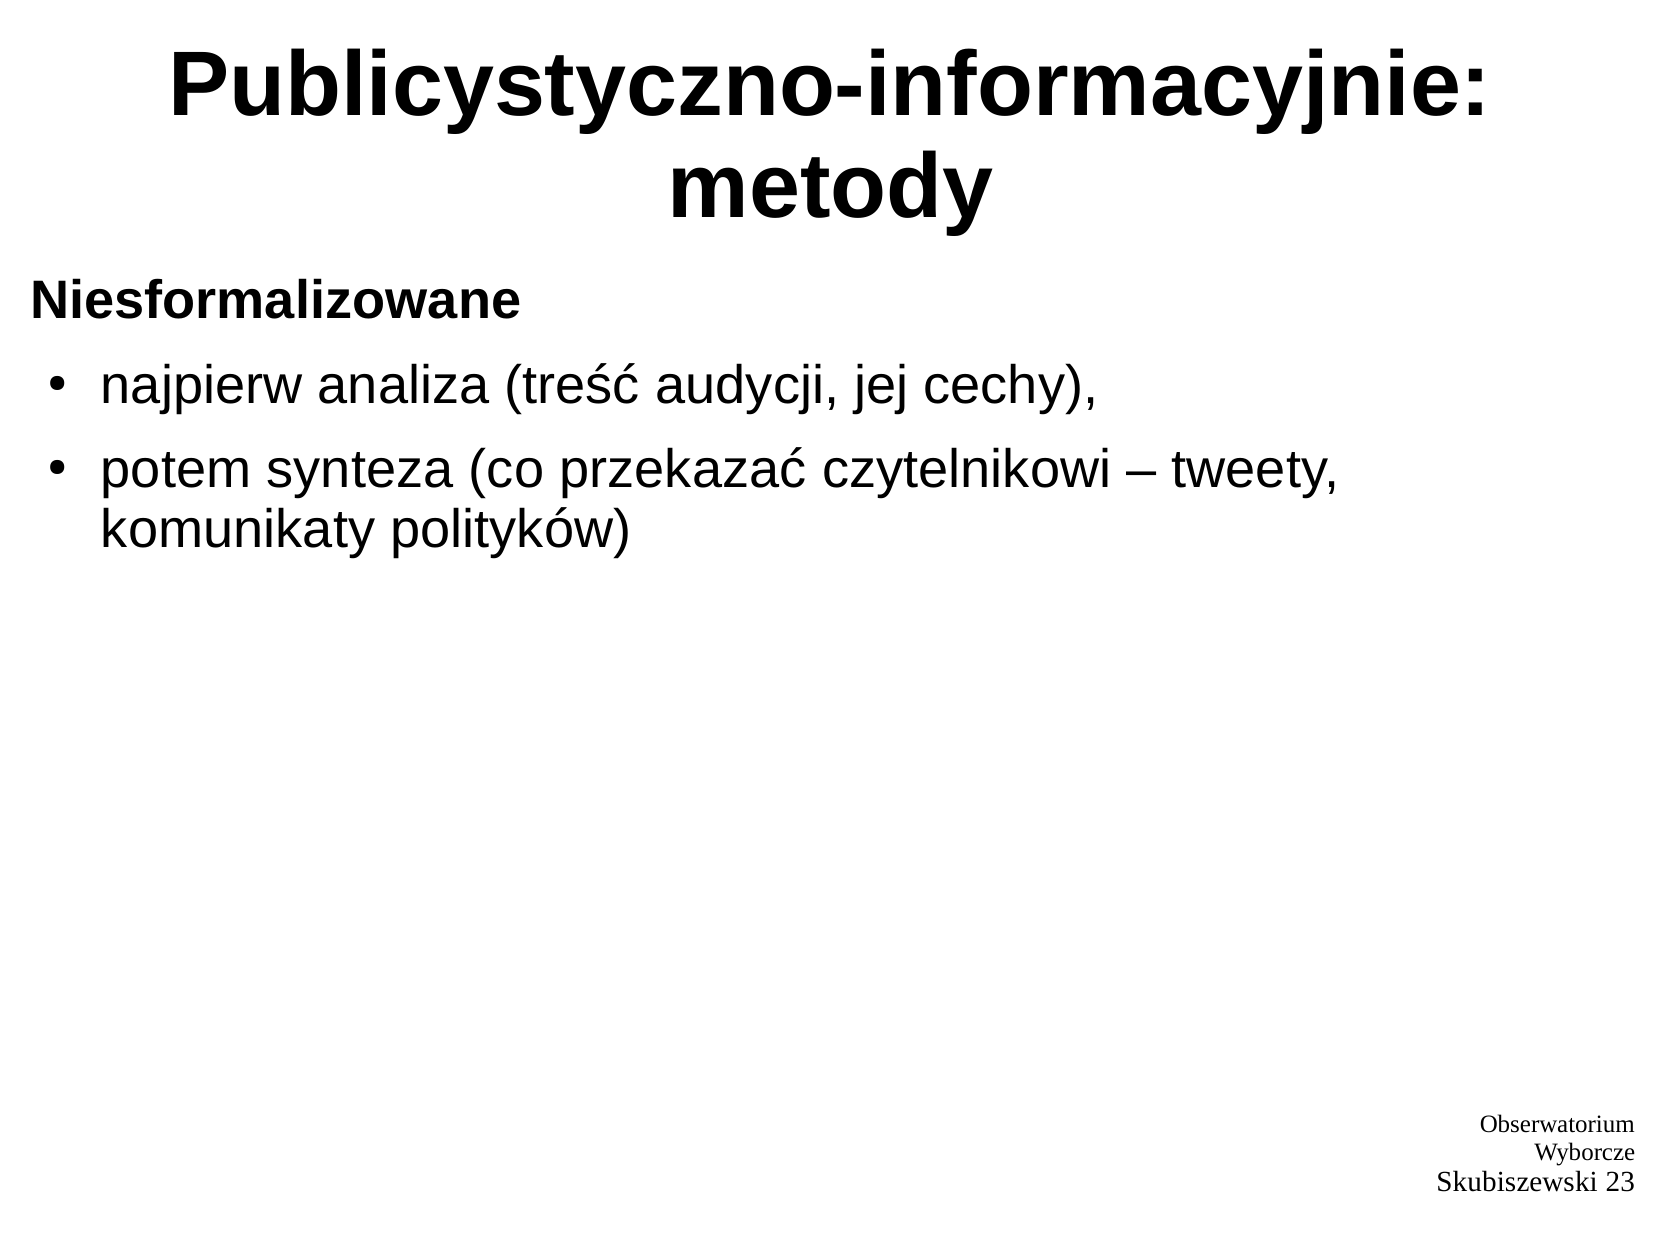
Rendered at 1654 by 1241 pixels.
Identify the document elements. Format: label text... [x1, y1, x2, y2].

title Publicystyczno-informacyjnie: metody [86, 32, 1576, 238]
list Niesformalizowane najpierw analiza (treść audycji, jej cechy), potem synteza (co przekazać czytelnikowi – tweety, komunikaty polityków) [30, 270, 1621, 1186]
